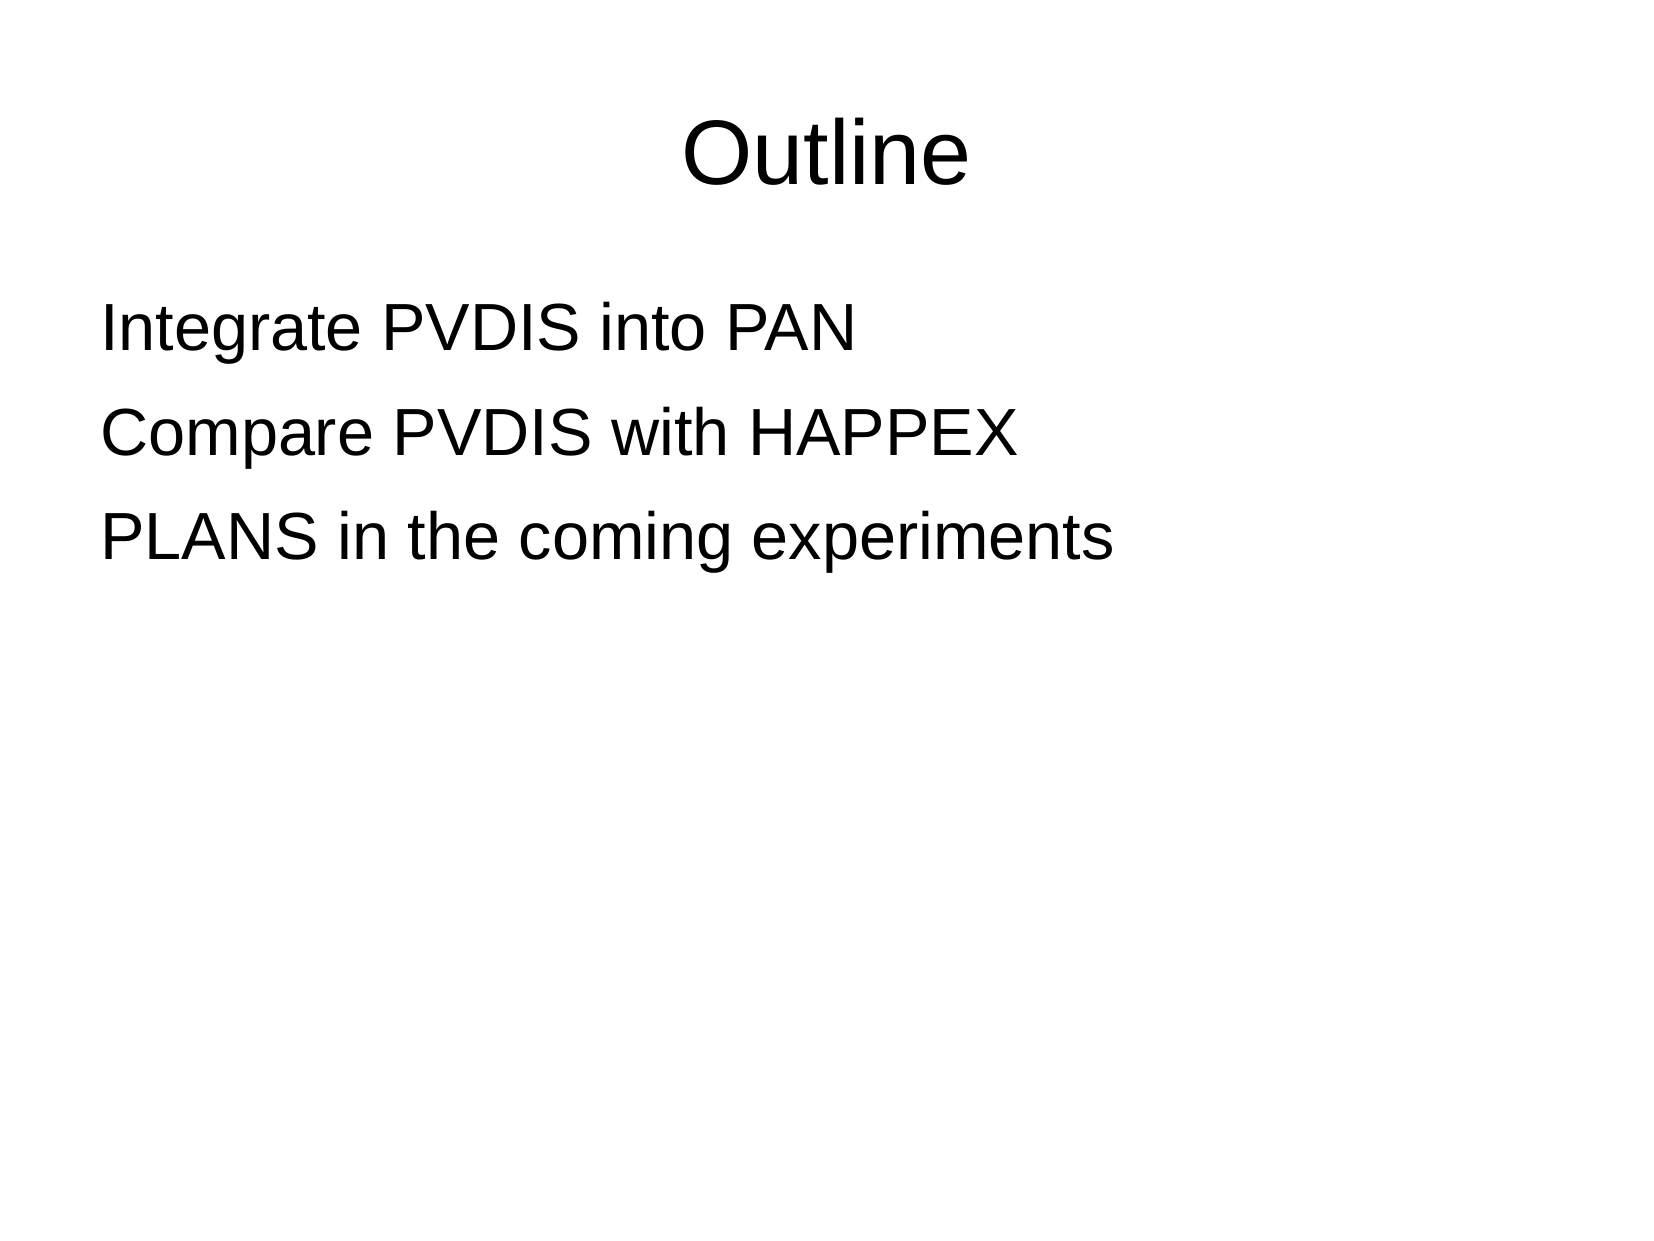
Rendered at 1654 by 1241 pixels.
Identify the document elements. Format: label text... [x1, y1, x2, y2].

title Outline [82, 49, 1571, 257]
list Integrate PVDIS into PAN Compare PVDIS with HAPPEX PLANS in the coming experiments [82, 290, 1571, 1094]
